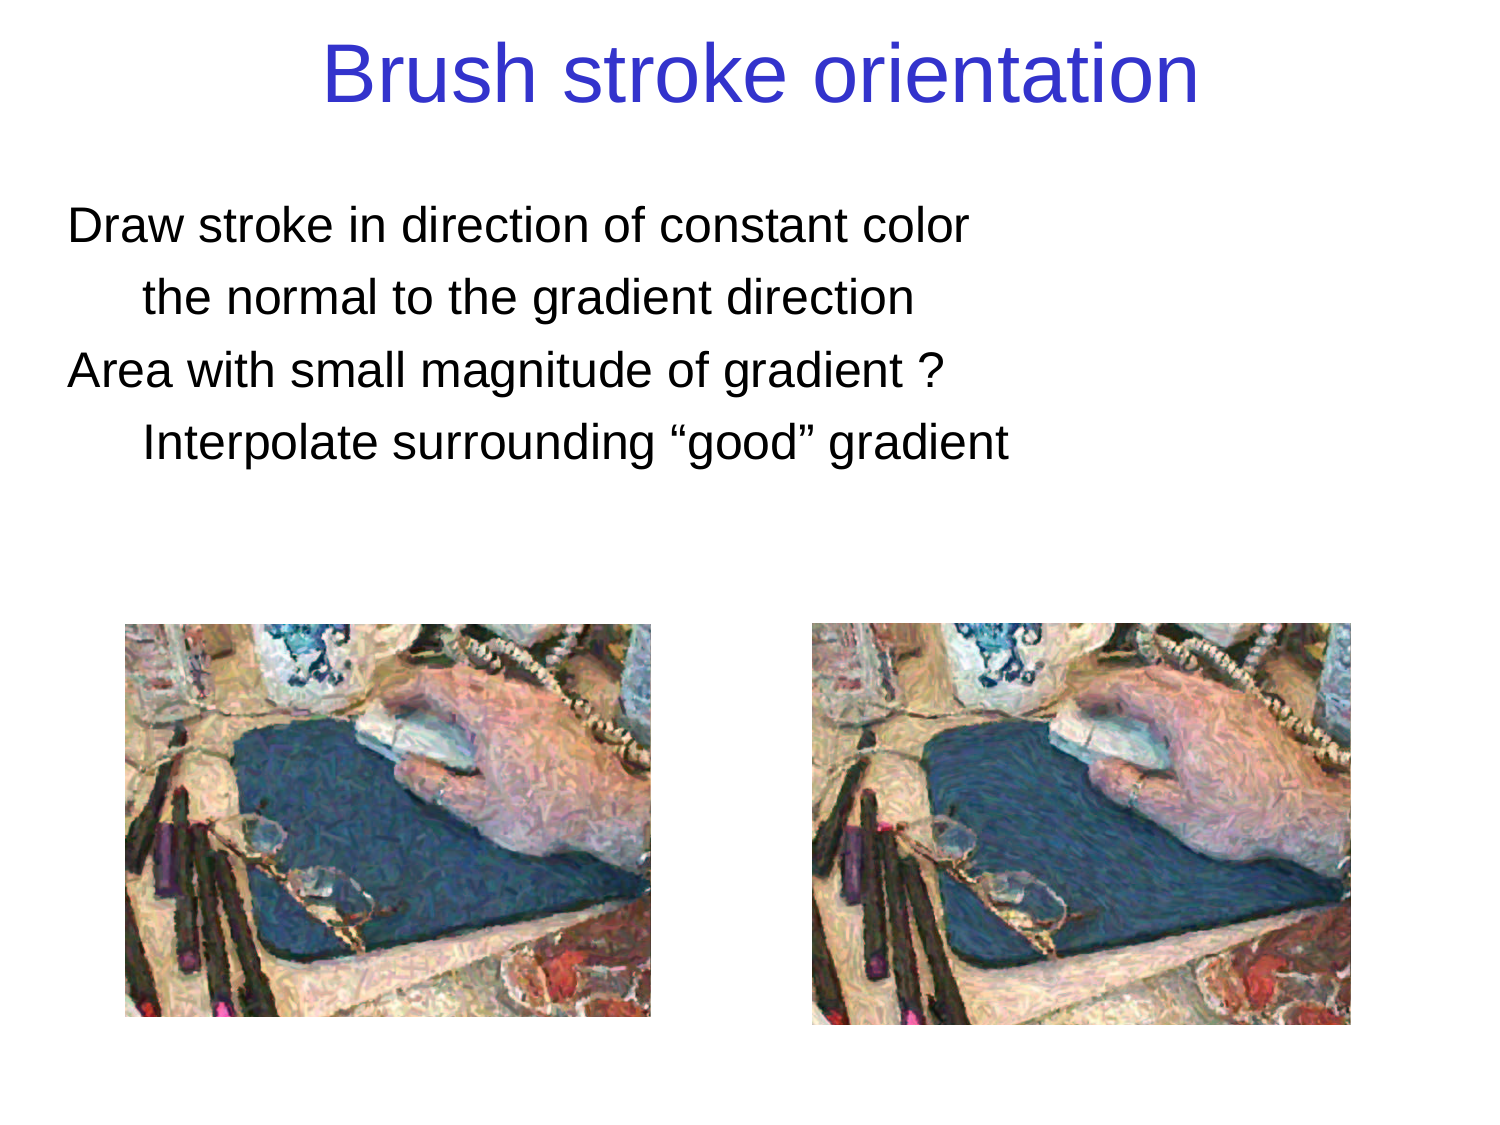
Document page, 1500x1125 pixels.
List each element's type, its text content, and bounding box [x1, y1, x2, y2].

picture [812, 623, 1351, 1026]
title Brush stroke orientation [123, 0, 1399, 138]
picture [125, 624, 651, 1017]
list Draw stroke in direction of constant color the normal to the gradient direction Area with small magnitude of gradient ? Interpolate surrounding “good” gradient [53, 184, 1459, 628]
